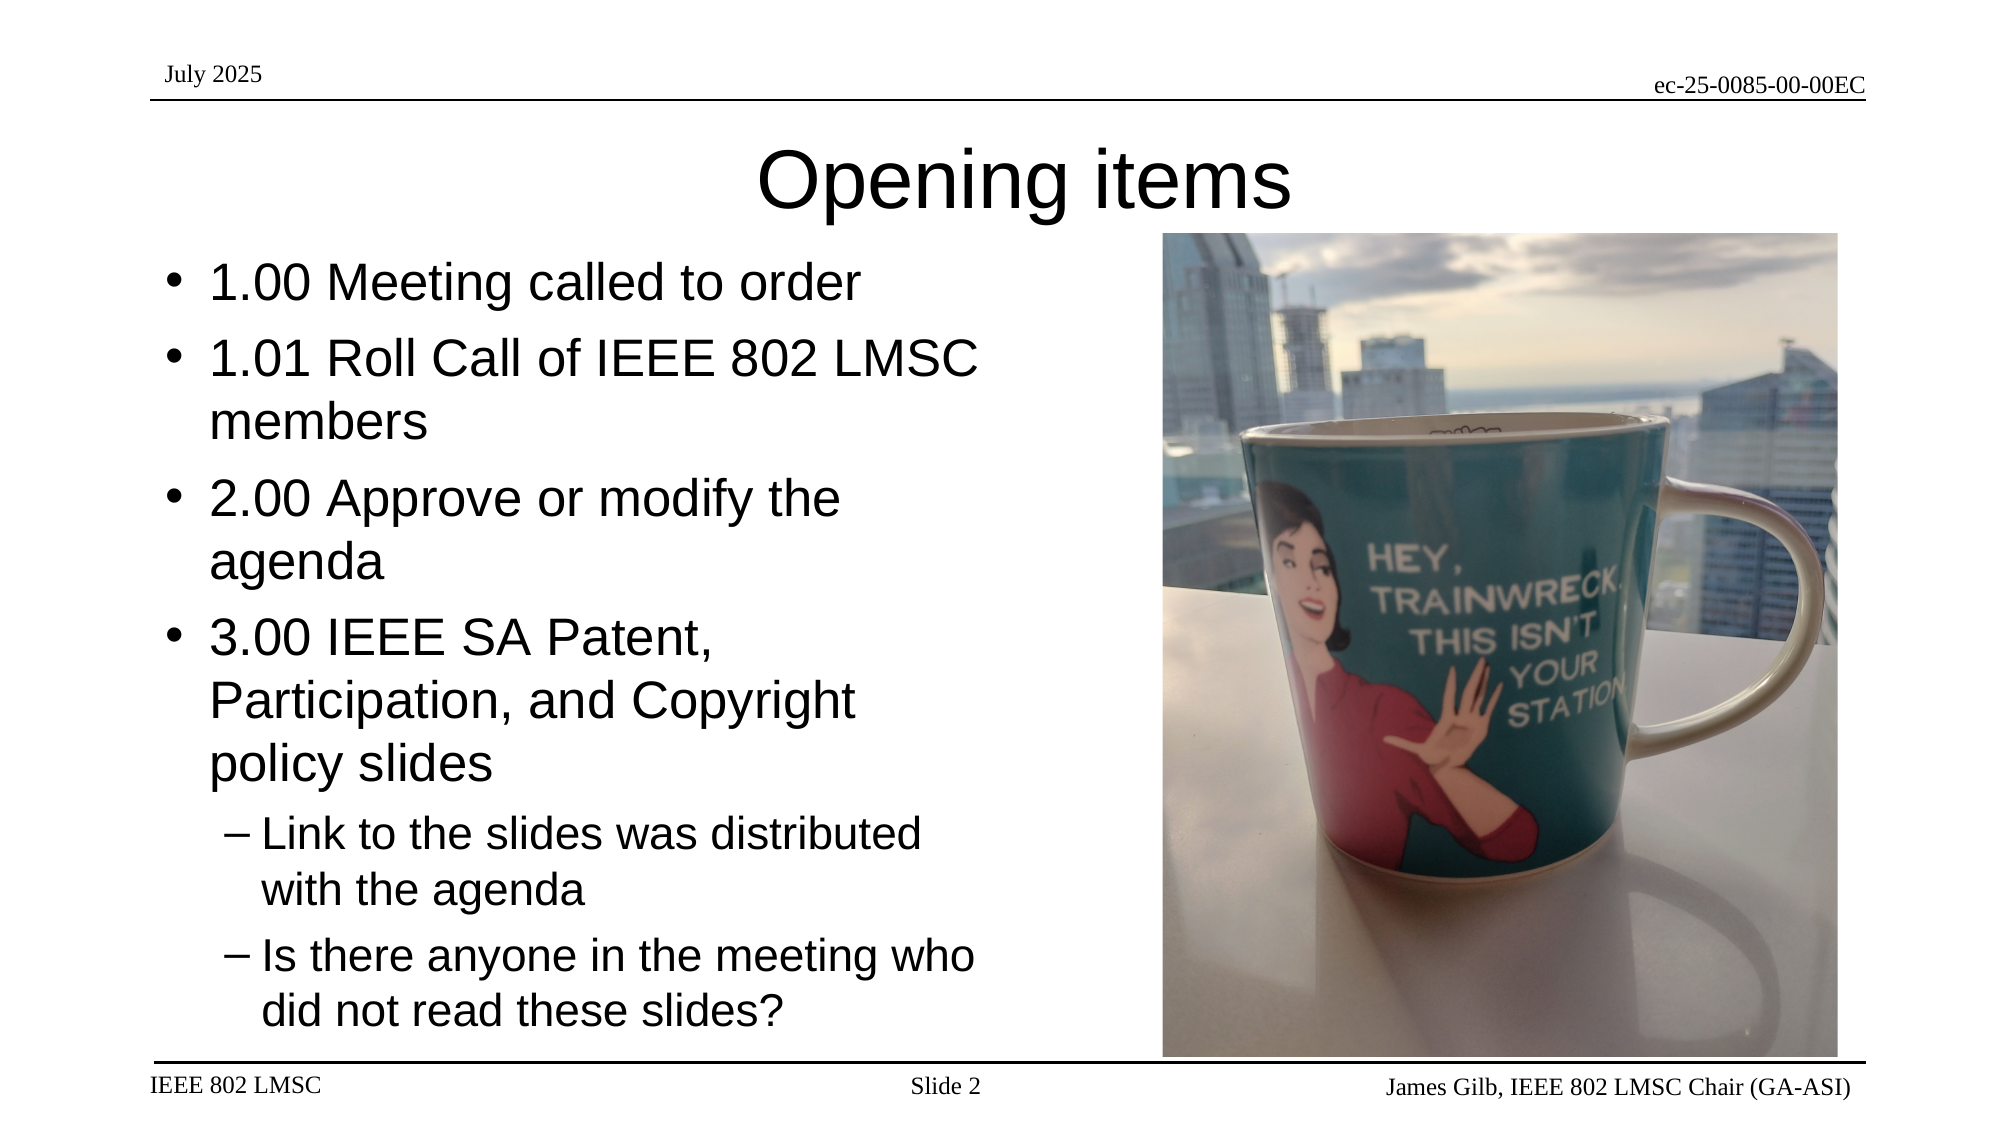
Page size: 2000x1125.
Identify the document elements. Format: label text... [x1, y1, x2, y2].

title Opening items [149, 112, 1900, 238]
list 1.00 Meeting called to order 1.01 Roll Call of IEEE 802 LMSC members 2.00 Approve or modify the agenda 3.00 IEEE SA Patent, Participation, and Copyright policy slides Link to the slides was distributed with the agenda Is there anyone in the meeting who did not read these slides? [149, 239, 1004, 1051]
picture [1162, 233, 1838, 1057]
